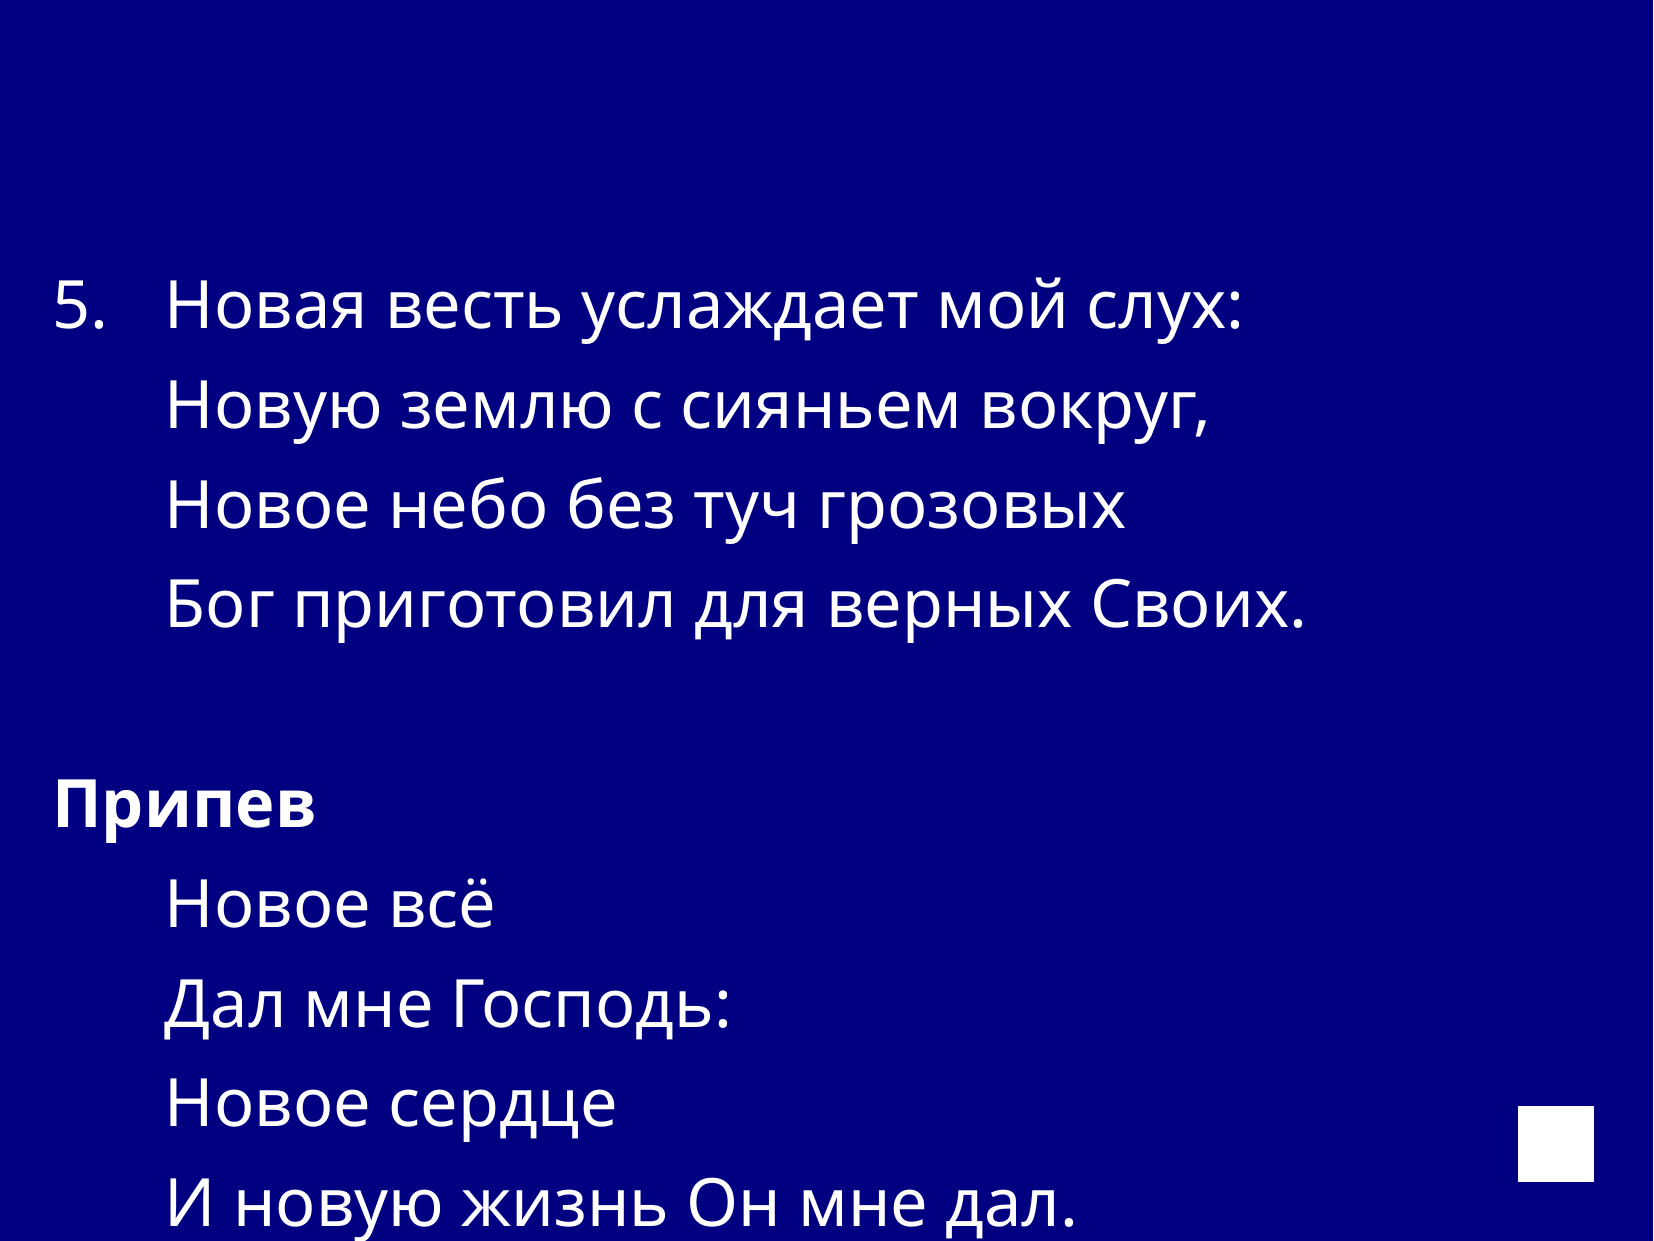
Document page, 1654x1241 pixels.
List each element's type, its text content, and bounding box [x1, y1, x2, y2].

text_box 5. Новая весть услаждает мой слух: Новую землю с сияньем вокруг, Новое небо без туч грозовых Бог приготовил для верных Своих. Припев Новое всё Дал мне Господь: Новое сердце И новую жизнь Он мне дал. [37, 150, 1576, 1163]
text_box [1518, 1106, 1594, 1182]
